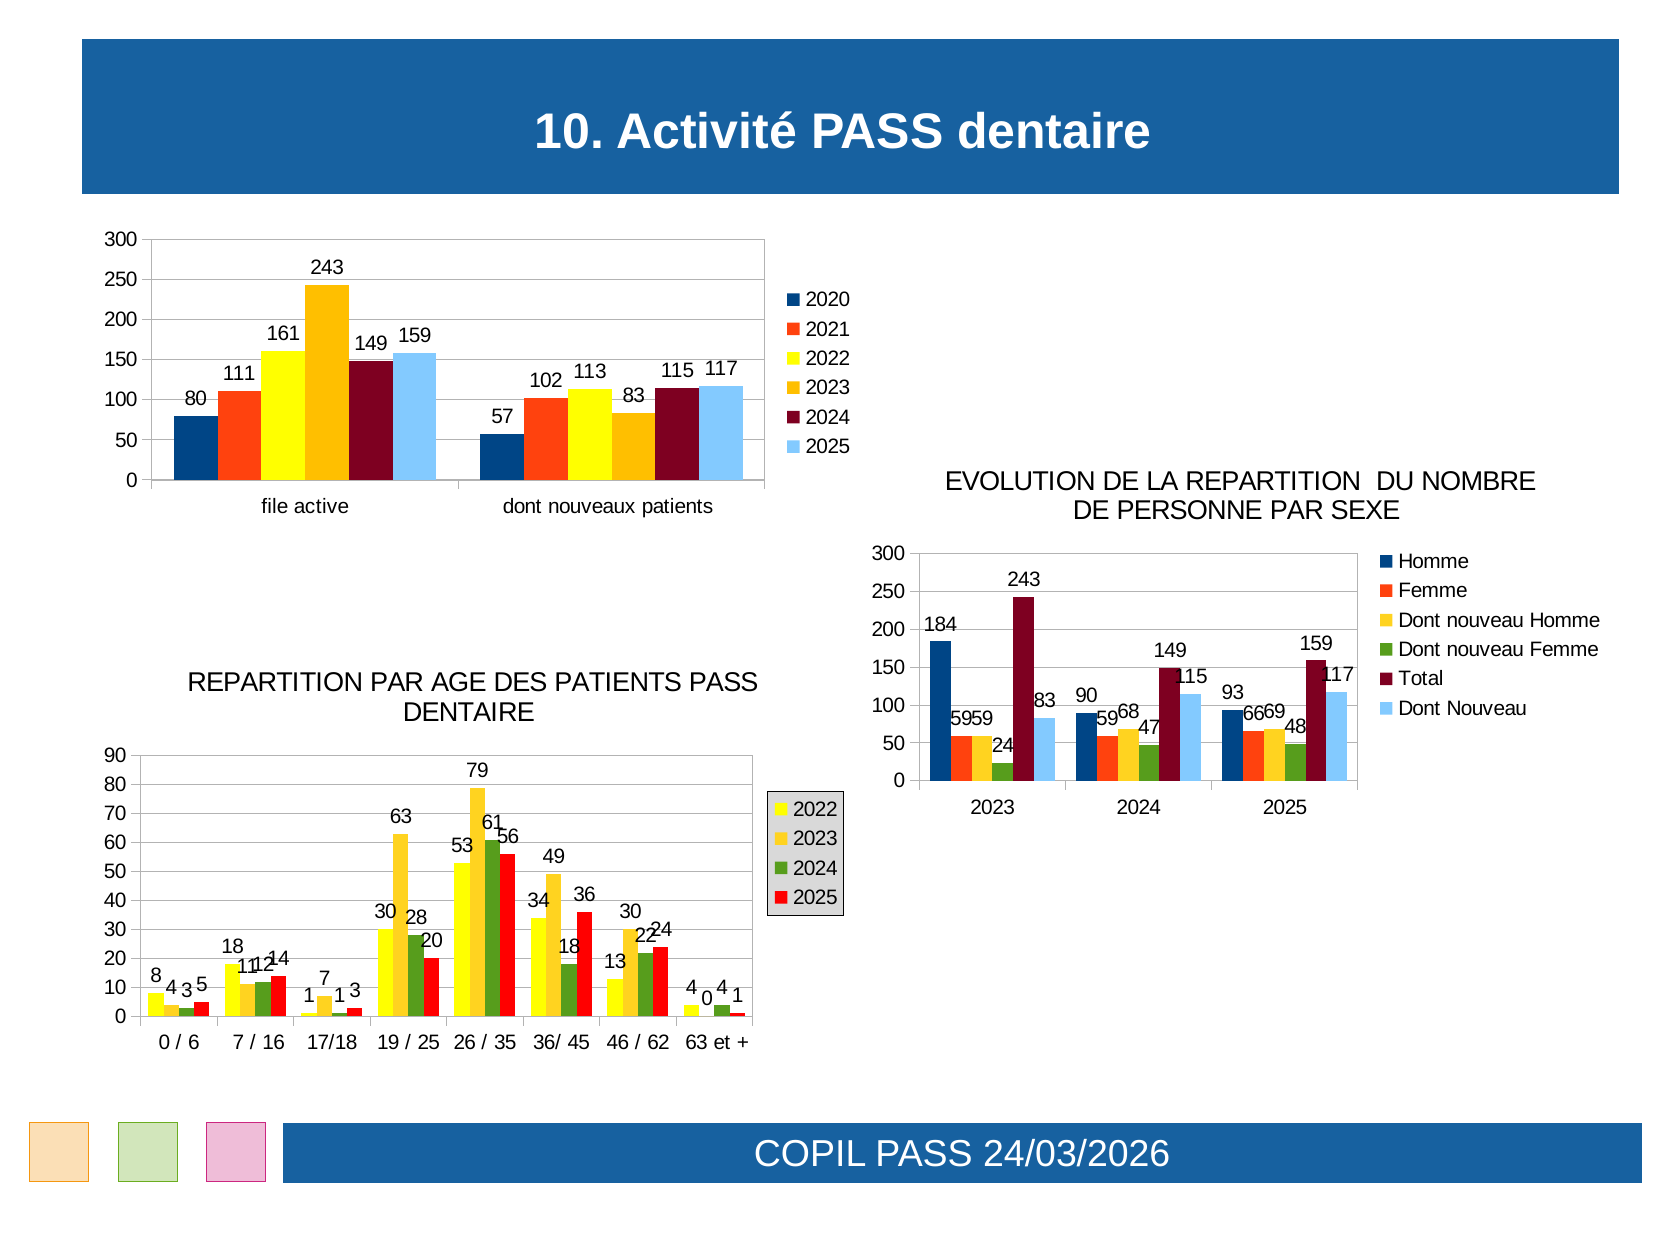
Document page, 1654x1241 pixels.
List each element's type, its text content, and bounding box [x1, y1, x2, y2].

text_box COPIL PASS 24/03/2026 [283, 1123, 1642, 1183]
text_box [29, 1122, 89, 1182]
text_box [206, 1122, 266, 1182]
chart [88, 221, 1625, 1063]
text_box [118, 1122, 178, 1182]
title 10. Activité PASS dentaire [118, 39, 1583, 222]
text_box [82, 39, 118, 194]
text_box [1583, 39, 1619, 194]
